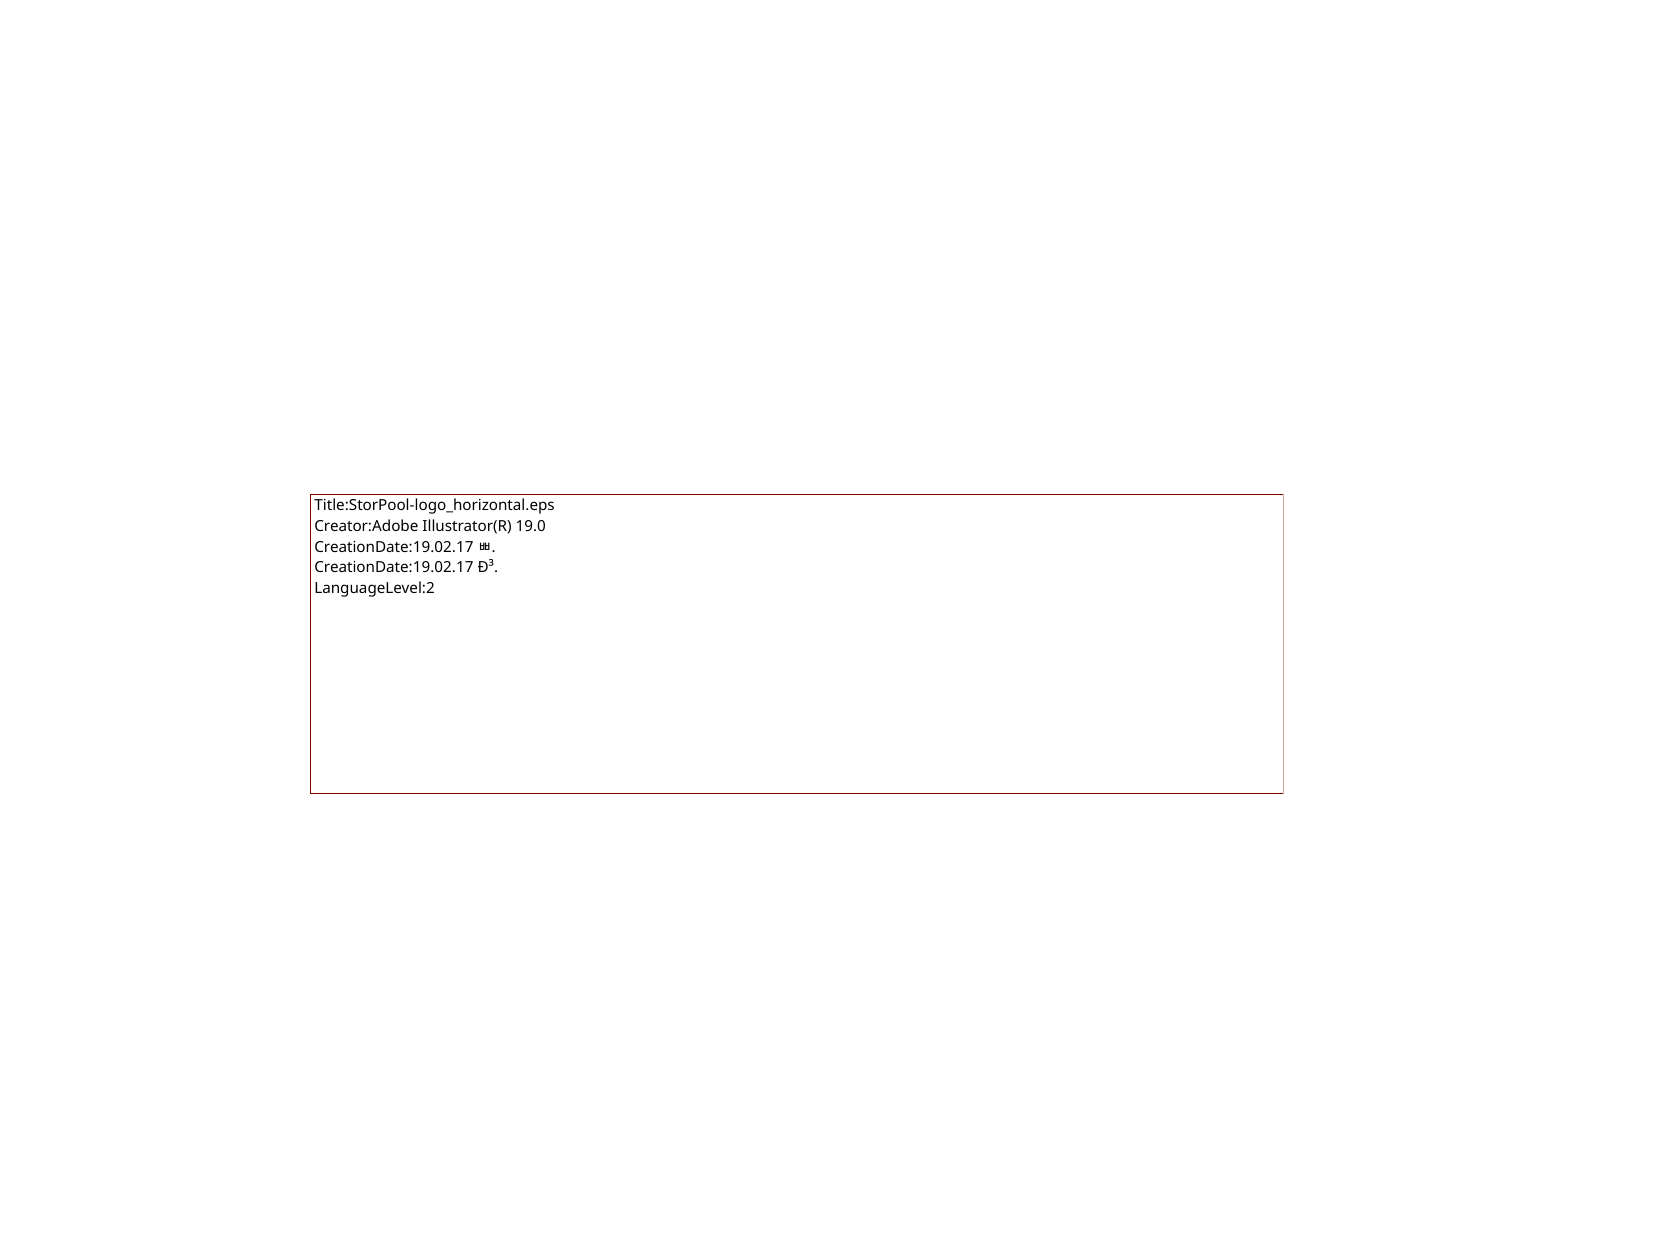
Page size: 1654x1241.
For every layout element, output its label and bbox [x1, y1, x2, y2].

picture [309, 492, 1284, 794]
